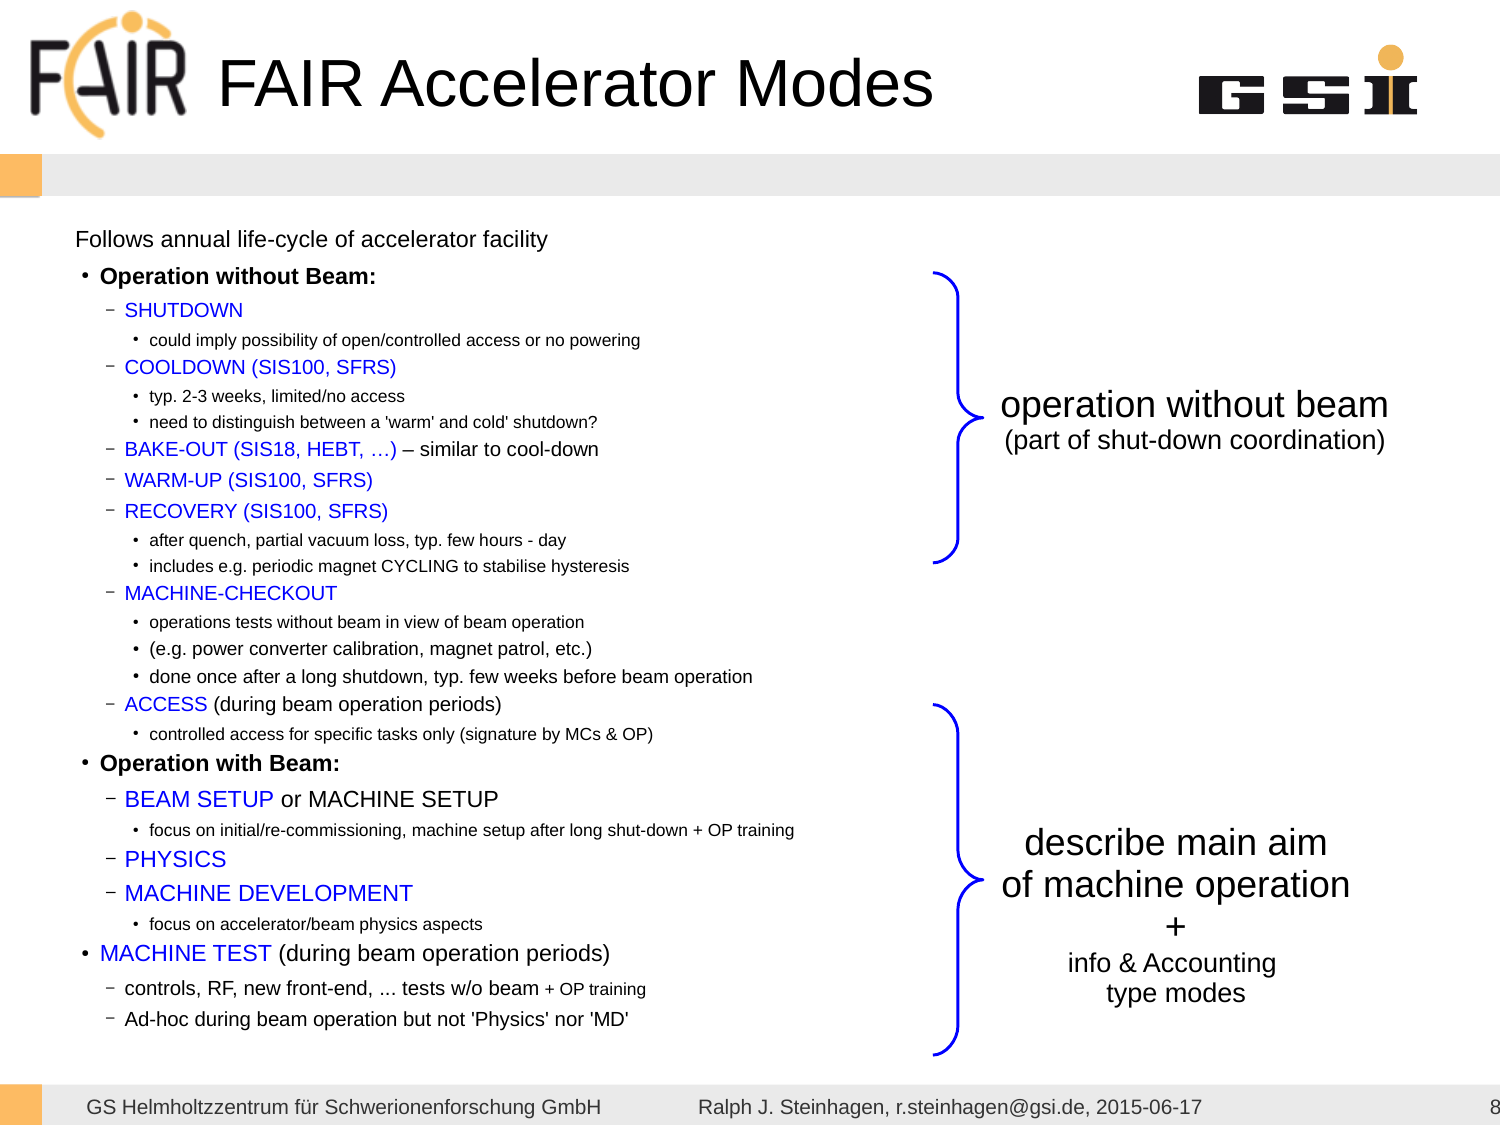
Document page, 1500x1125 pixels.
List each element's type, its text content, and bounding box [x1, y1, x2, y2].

list Follows annual life-cycle of accelerator facility Operation without Beam: SHUTDOWN could imply possibility of open/controlled access or no powering COOLDOWN (SIS100, SFRS) typ. 2-3 weeks, limited/no access need to distinguish between a 'warm' and cold' shutdown? BAKE-OUT (SIS18, HEBT, …) – similar to cool-down WARM-UP (SIS100, SFRS) RECOVERY (SIS100, SFRS) after quench, partial vacuum loss, typ. few hours - day includes e.g. periodic magnet CYCLING to stabilise hysteresis MACHINE-CHECKOUT operations tests without beam in view of beam operation (e.g. power converter calibration, magnet patrol, etc.) done once after a long shutdown, typ. few weeks before beam operation ACCESS (during beam operation periods) controlled access for specific tasks only (signature by MCs & OP) Operation with Beam: BEAM SETUP or MACHINE SETUP focus on initial/re-commissioning, machine setup after long shut-down + OP training PHYSICS MACHINE DEVELOPMENT focus on accelerator/beam physics aspects MACHINE TEST (during beam operation periods) controls, RF, new front-end, ... tests w/o beam + OP training Ad-hoc during beam operation but not 'Physics' nor 'MD' [75, 226, 1425, 1050]
title FAIR Accelerator Modes [217, 20, 1109, 147]
text_box describe main aim of machine operation + info & Accounting type modes [1001, 821, 1365, 1009]
text_box operation without beam (part of shut-down coordination) [1000, 377, 1454, 462]
picture [1197, 42, 1419, 117]
picture [30, 9, 187, 141]
